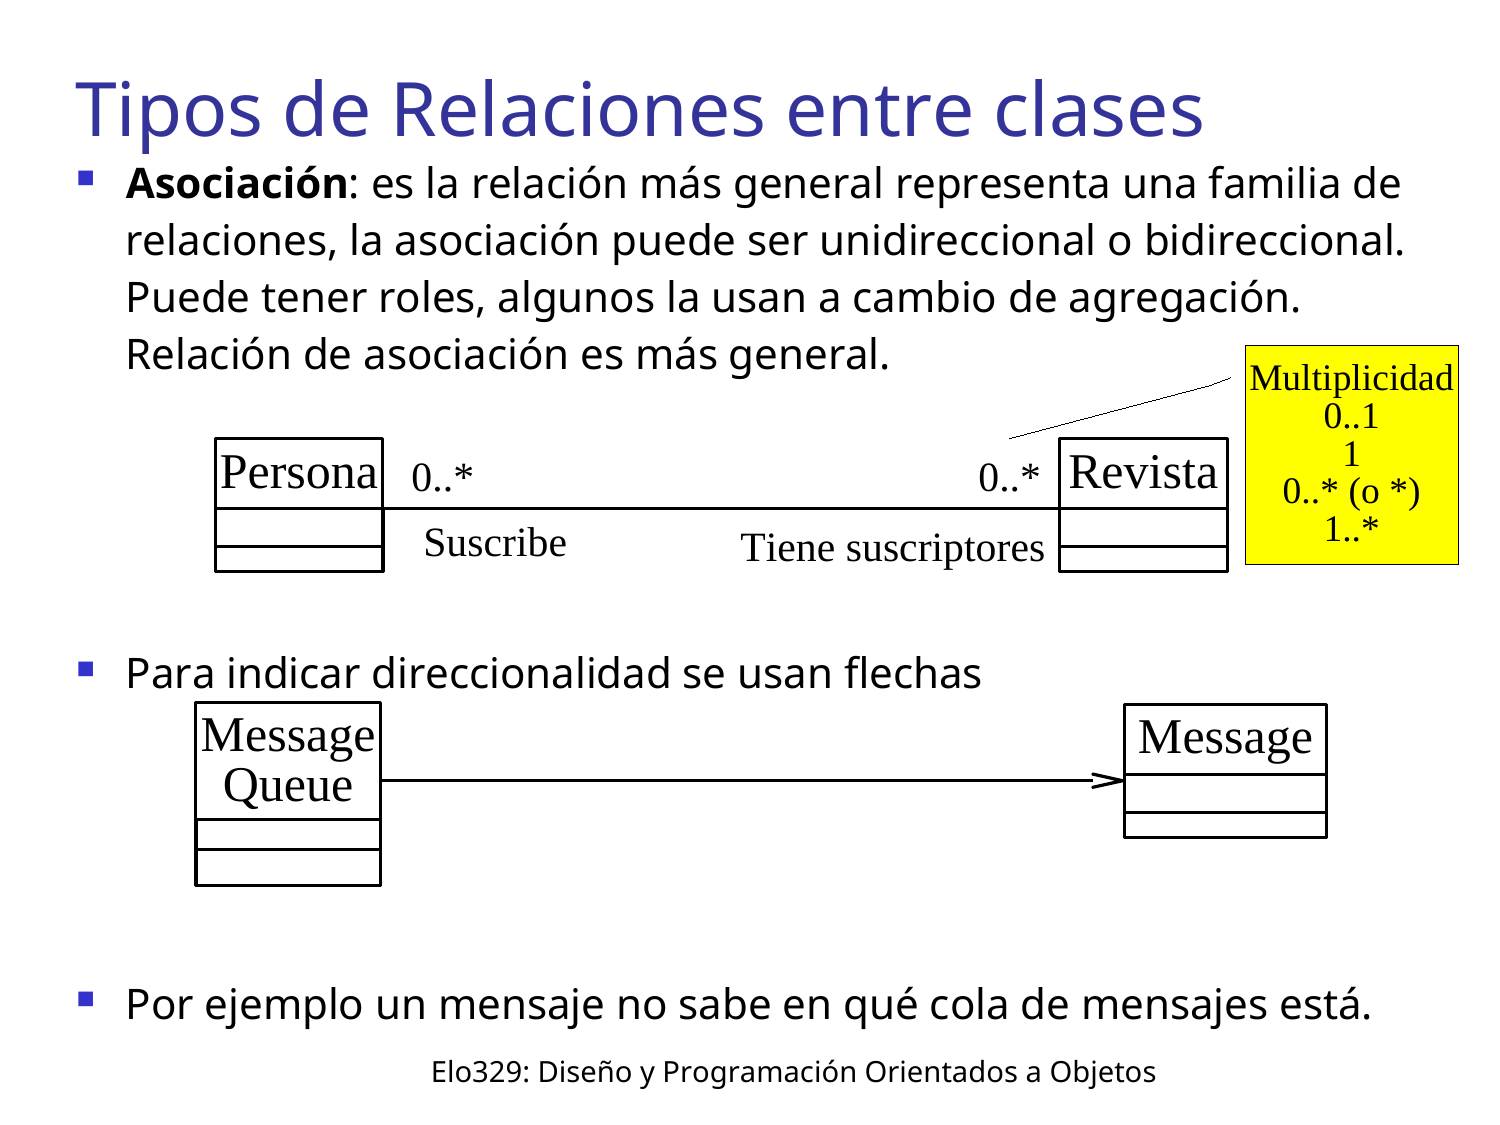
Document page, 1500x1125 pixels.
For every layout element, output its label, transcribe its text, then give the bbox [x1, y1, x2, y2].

text_box Persona [215, 438, 383, 507]
text_box Tiene suscriptores [725, 520, 1083, 578]
text_box Message [1124, 704, 1327, 773]
list Asociación: es la relación más general representa una familia de relaciones, la asociación puede ser unidireccional o bidireccional. Puede tener roles, algunos la usan a cambio de agregación. Relación de asociación es más general. Para indicar direccionalidad se usan flechas Por ejemplo un mensaje no sabe en qué cola de mensajes está. [76, 153, 1448, 1036]
text_box Revista [1059, 438, 1228, 507]
text_box Persona [217, 510, 382, 570]
text_box 0..* [963, 450, 1183, 508]
text_box Message [1126, 776, 1325, 836]
text_box Message Queue [195, 702, 381, 818]
text_box Suscribe [408, 515, 628, 573]
text_box 0..* [396, 451, 616, 508]
text_box Revista [1061, 510, 1226, 570]
title Tipos de Relaciones entre clases [75, 25, 1449, 188]
text_box Message Queue [198, 821, 379, 884]
text_box Multiplicidad 0..1 1 0..* (o *) 1..* [1245, 345, 1458, 564]
